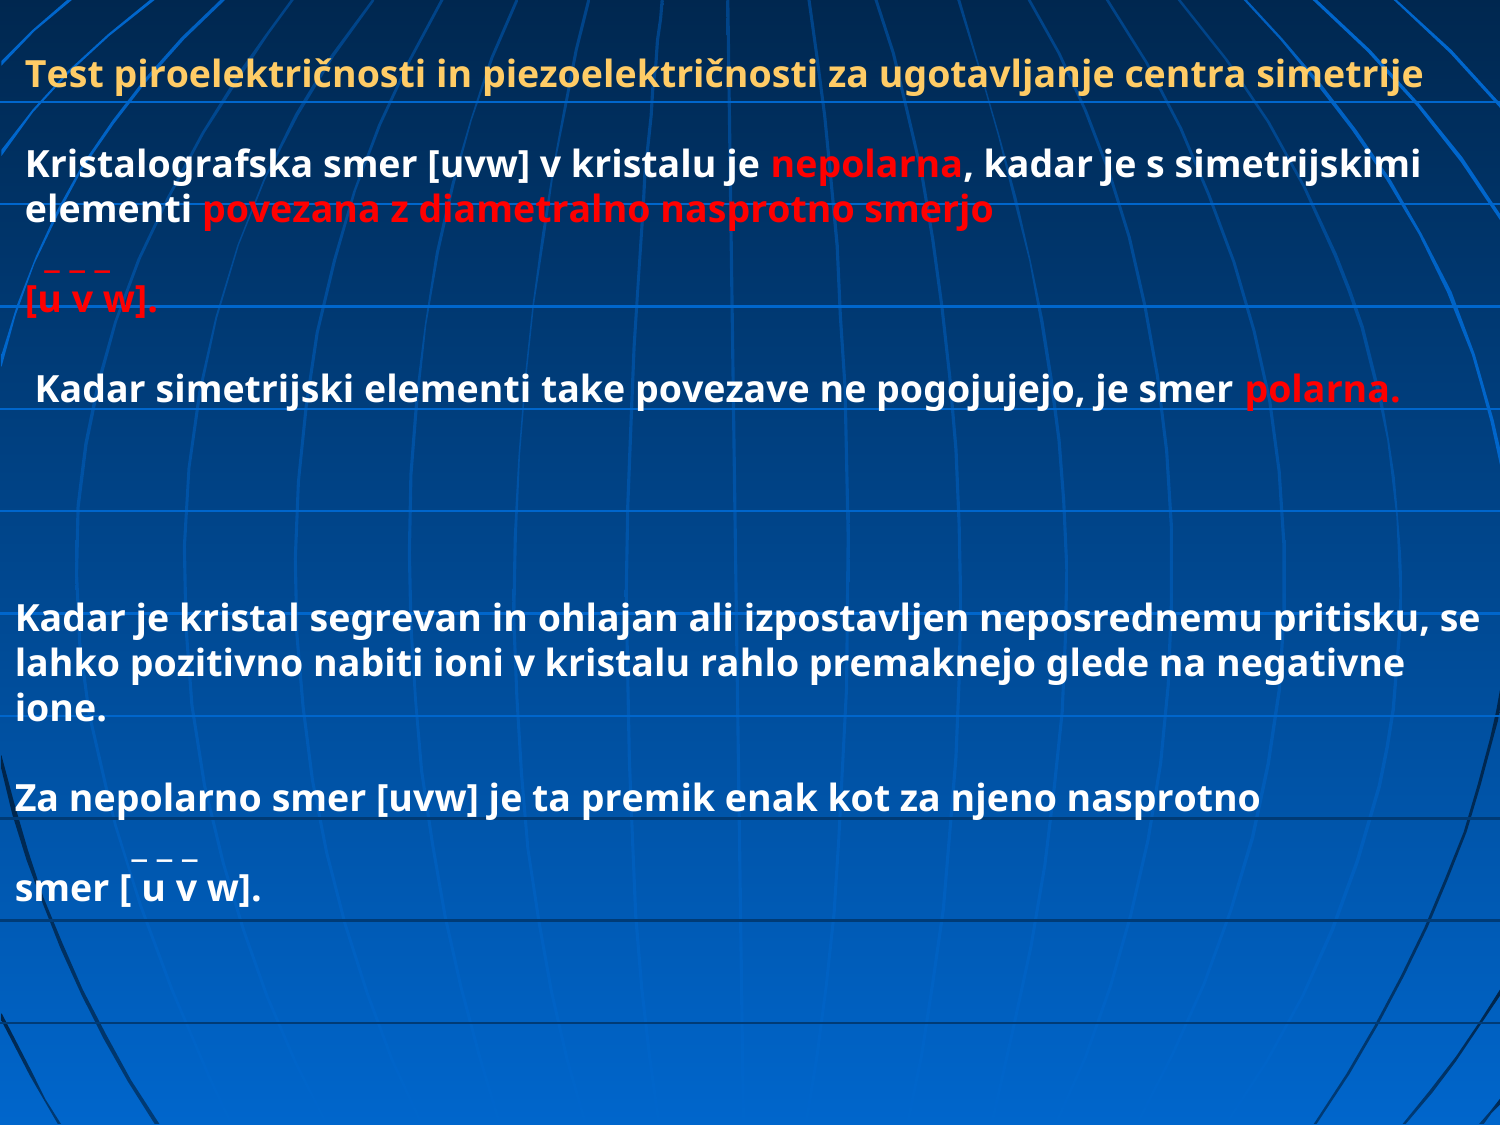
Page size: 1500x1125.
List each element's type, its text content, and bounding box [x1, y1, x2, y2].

text_box Kadar je kristal segrevan in ohlajan ali izpostavljen neposrednemu pritisku, se lahko pozitivno nabiti ioni v kristalu rahlo premaknejo glede na negativne ione. Za nepolarno smer [uvw] je ta premik enak kot za njeno nasprotno _ _ _ smer [ u v w]. [0, 586, 1500, 962]
text_box Test piroelektričnosti in piezoelektričnosti za ugotavljanje centra simetrije Kristalografska smer [uvw] v kristalu je nepolarna, kadar je s simetrijskimi elementi povezana z diametralno nasprotno smerjo _ _ _ [u v w]. Kadar simetrijski elementi take povezave ne pogojujejo, je smer polarna. [10, 42, 1500, 419]
